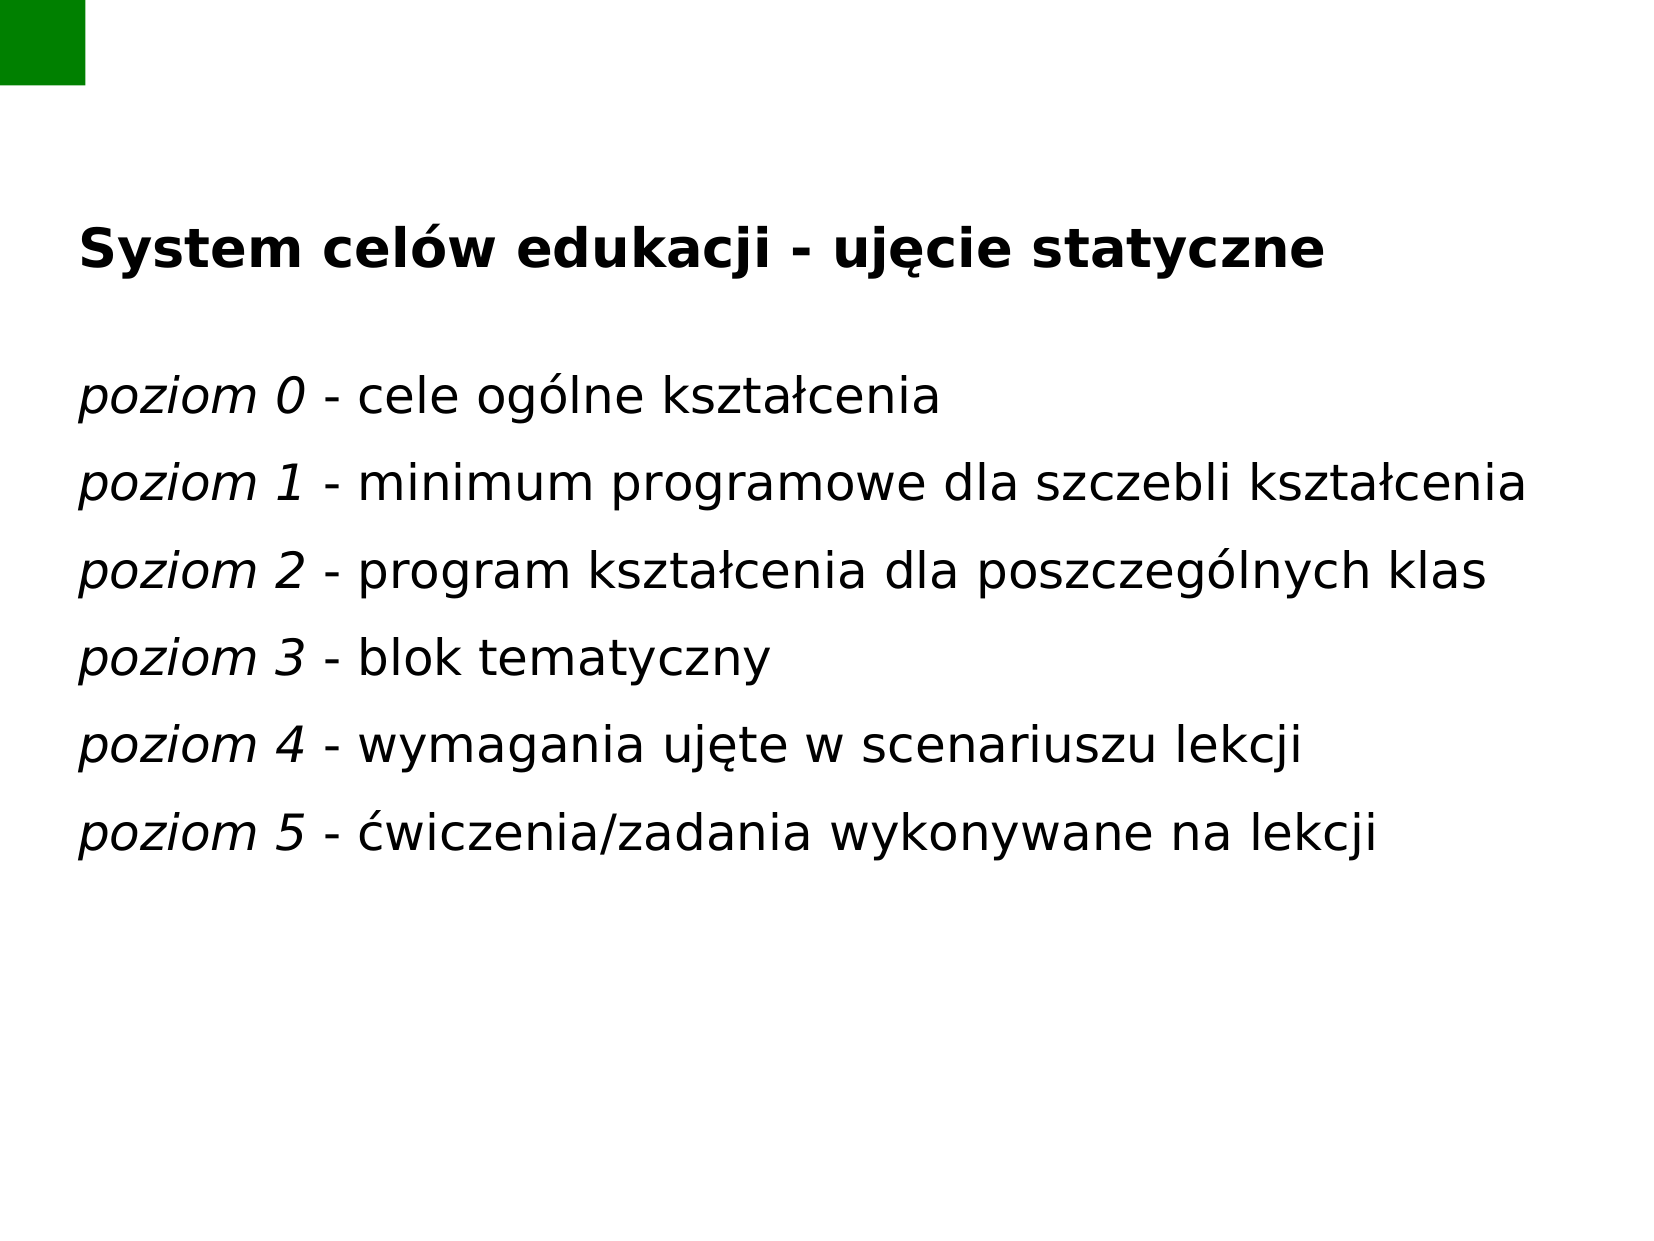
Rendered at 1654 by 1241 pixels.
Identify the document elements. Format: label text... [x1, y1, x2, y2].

text_box System celów edukacji - ujęcie statyczne poziom 0 - cele ogólne kształcenia poziom 1 - minimum programowe dla szczebli kształcenia poziom 2 - program kształcenia dla poszczególnych klas poziom 3 - blok tematyczny poziom 4 - wymagania ujęte w scenariuszu lekcji poziom 5 - ćwiczenia/zadania wykonywane na lekcji [63, 209, 1513, 870]
text_box [0, 0, 86, 86]
